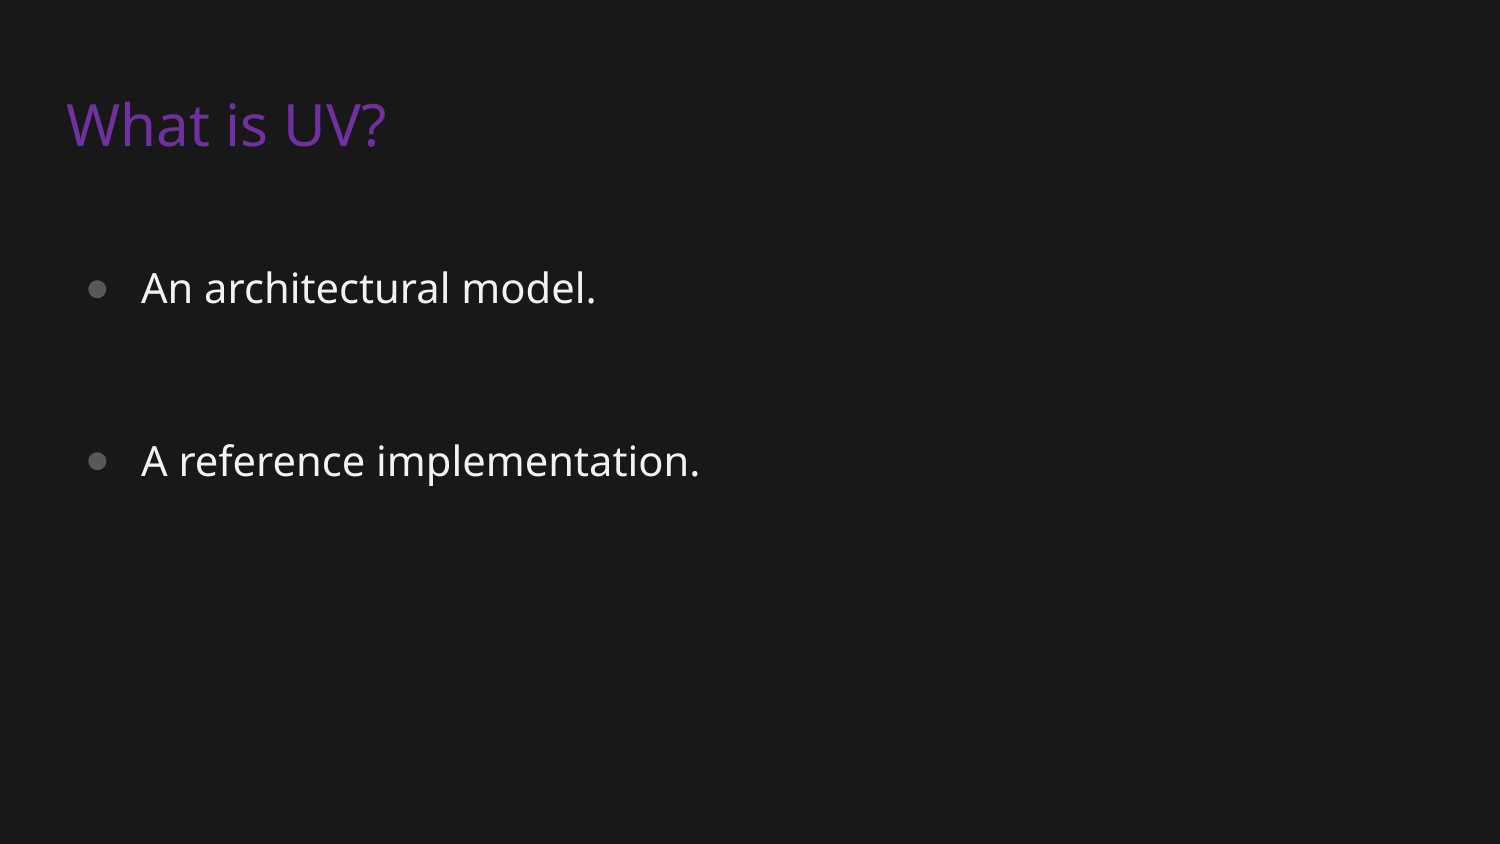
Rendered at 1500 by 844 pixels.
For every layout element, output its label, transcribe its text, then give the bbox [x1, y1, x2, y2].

title What is UV? [51, 72, 1449, 167]
list An architectural model. A reference implementation. [51, 189, 1449, 750]
